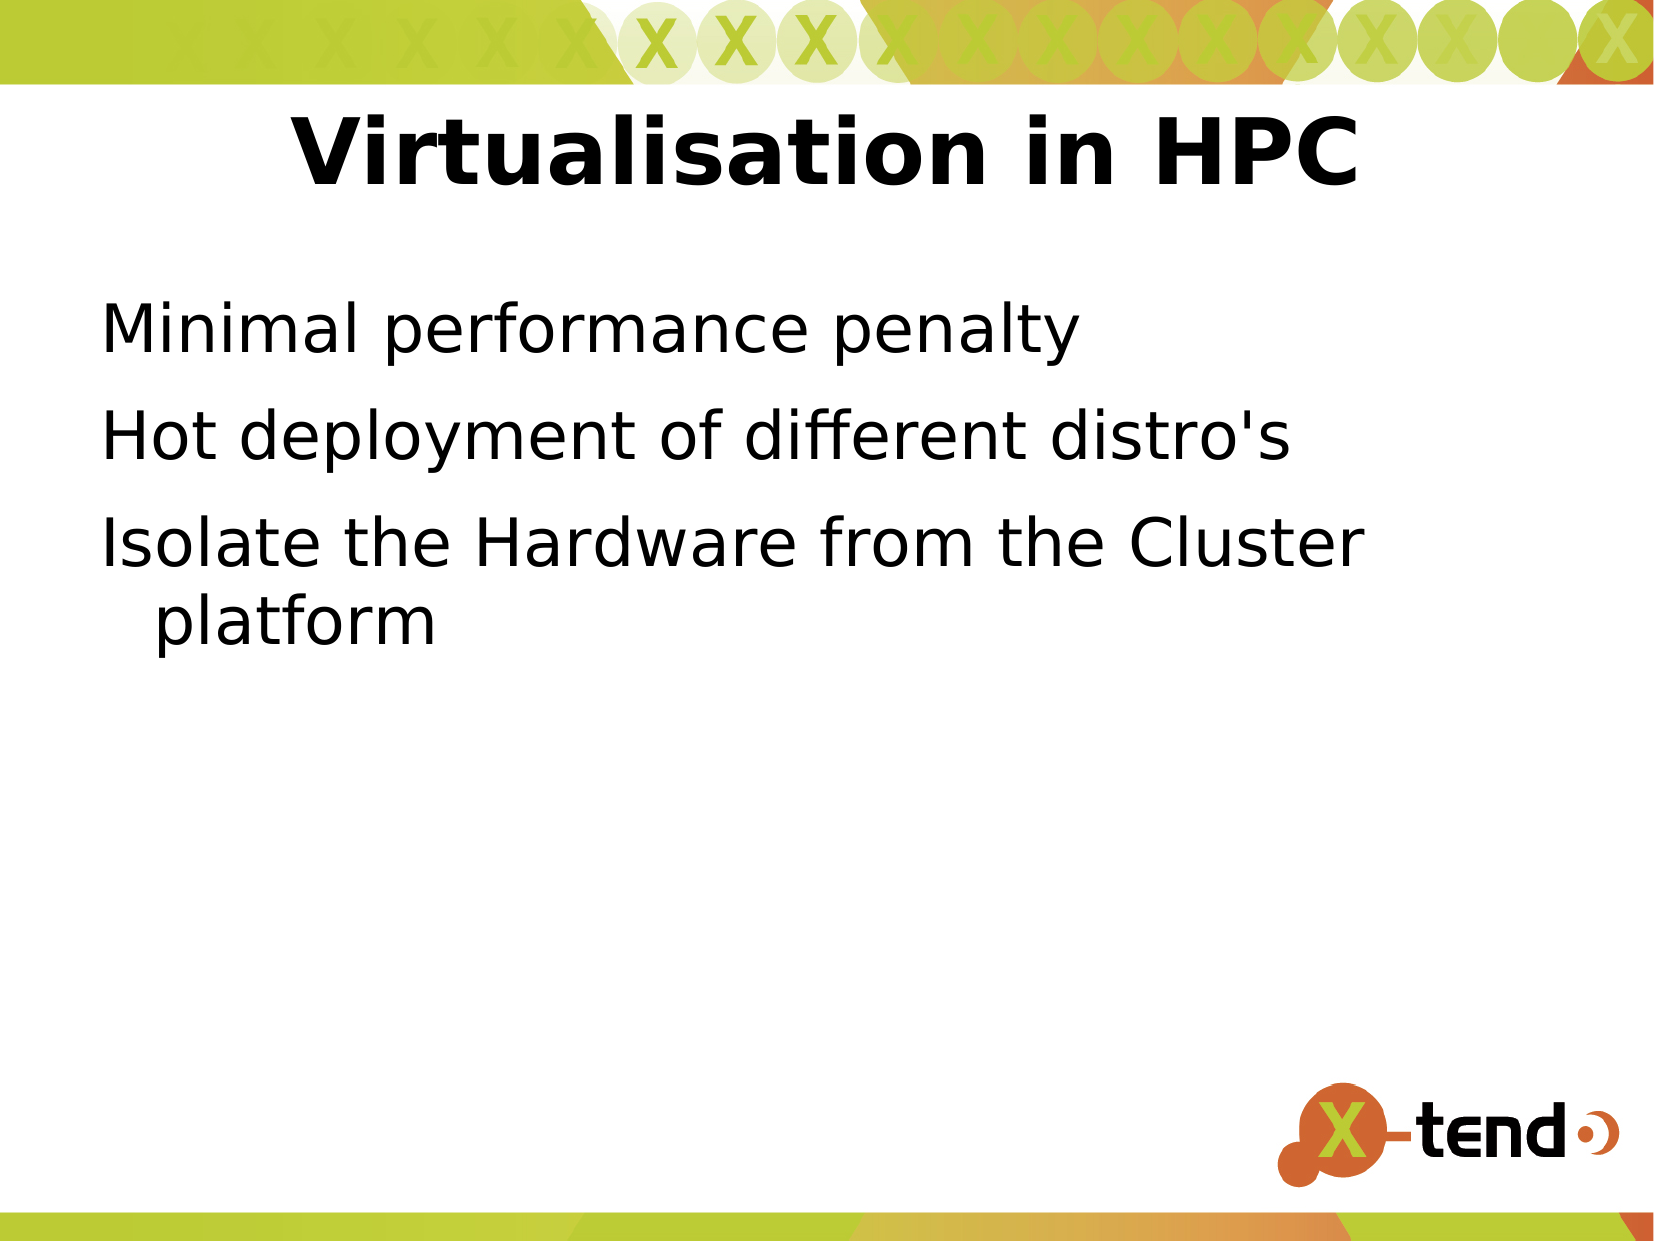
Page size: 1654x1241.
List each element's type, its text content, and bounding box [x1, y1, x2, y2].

picture [0, 0, 1654, 1241]
title Virtualisation in HPC [82, 49, 1571, 257]
list Minimal performance penalty Hot deployment of different distro's Isolate the Hardware from the Cluster platform [82, 290, 1571, 1109]
